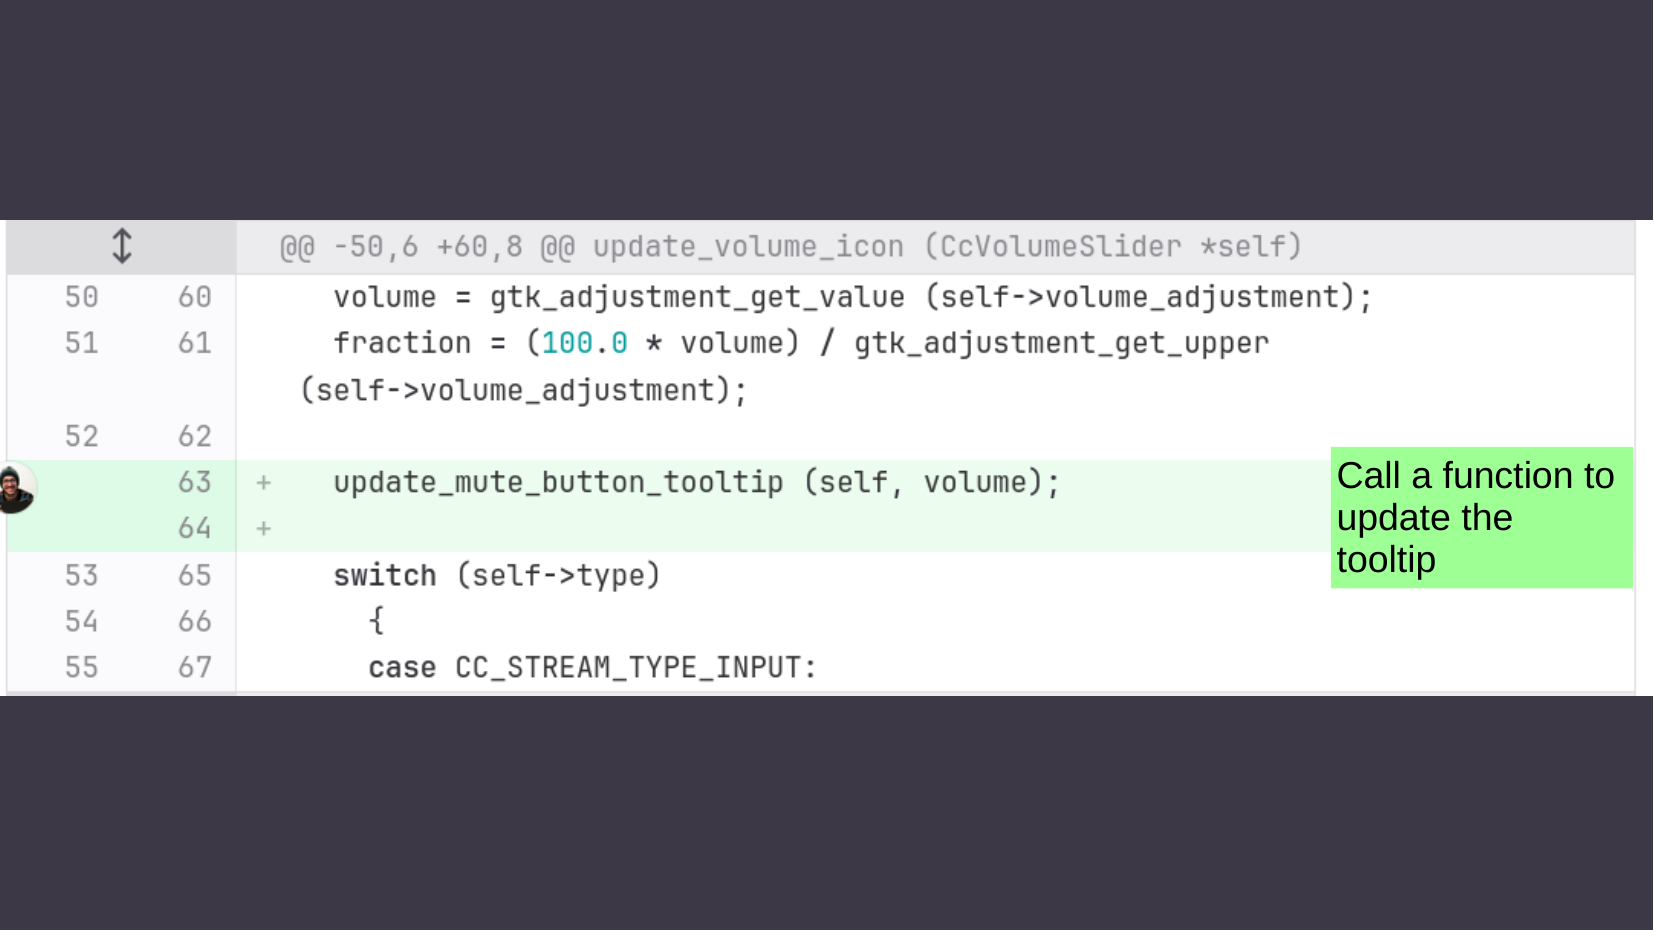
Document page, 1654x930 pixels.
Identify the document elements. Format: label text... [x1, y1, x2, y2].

picture [0, 220, 1653, 697]
text_box Call a function to update the tooltip [1321, 446, 1634, 605]
